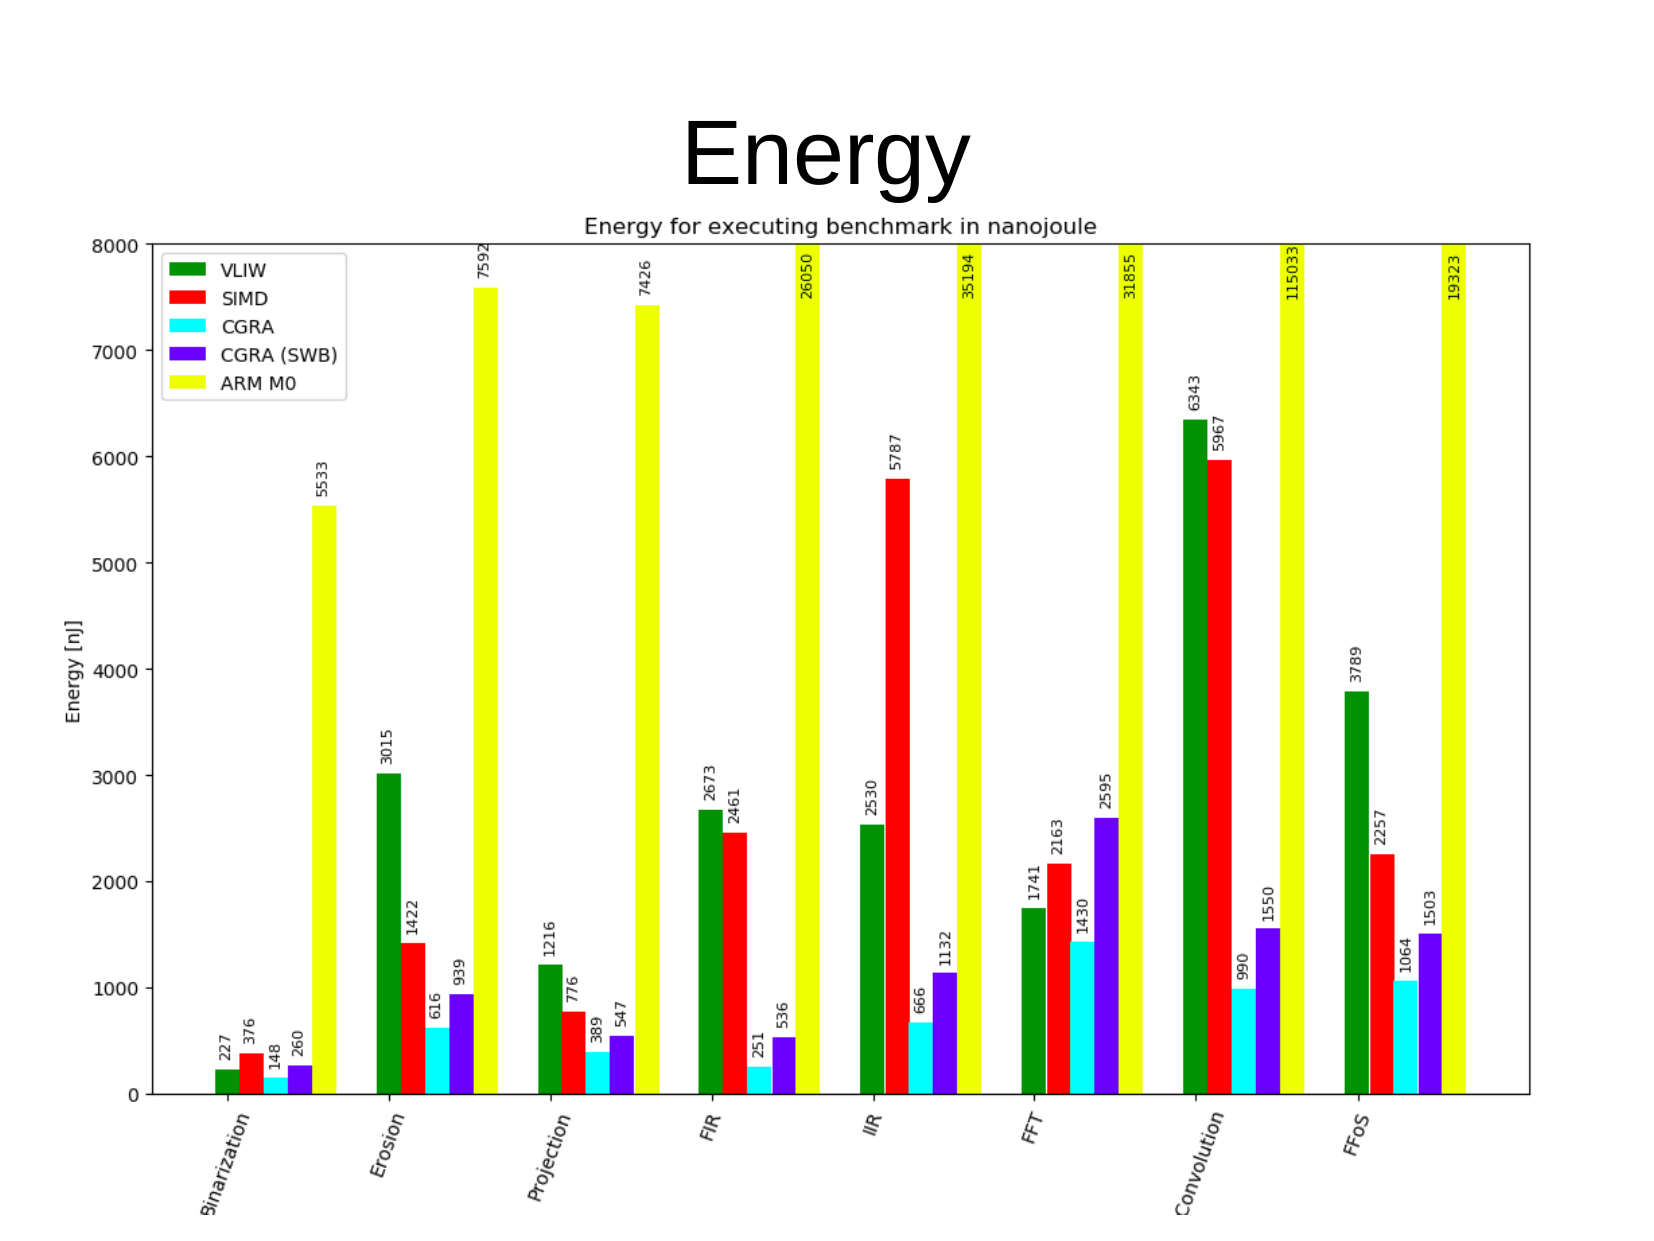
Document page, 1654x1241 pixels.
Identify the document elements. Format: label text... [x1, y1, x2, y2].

title Energy [82, 49, 1571, 257]
picture [0, 113, 1654, 1216]
